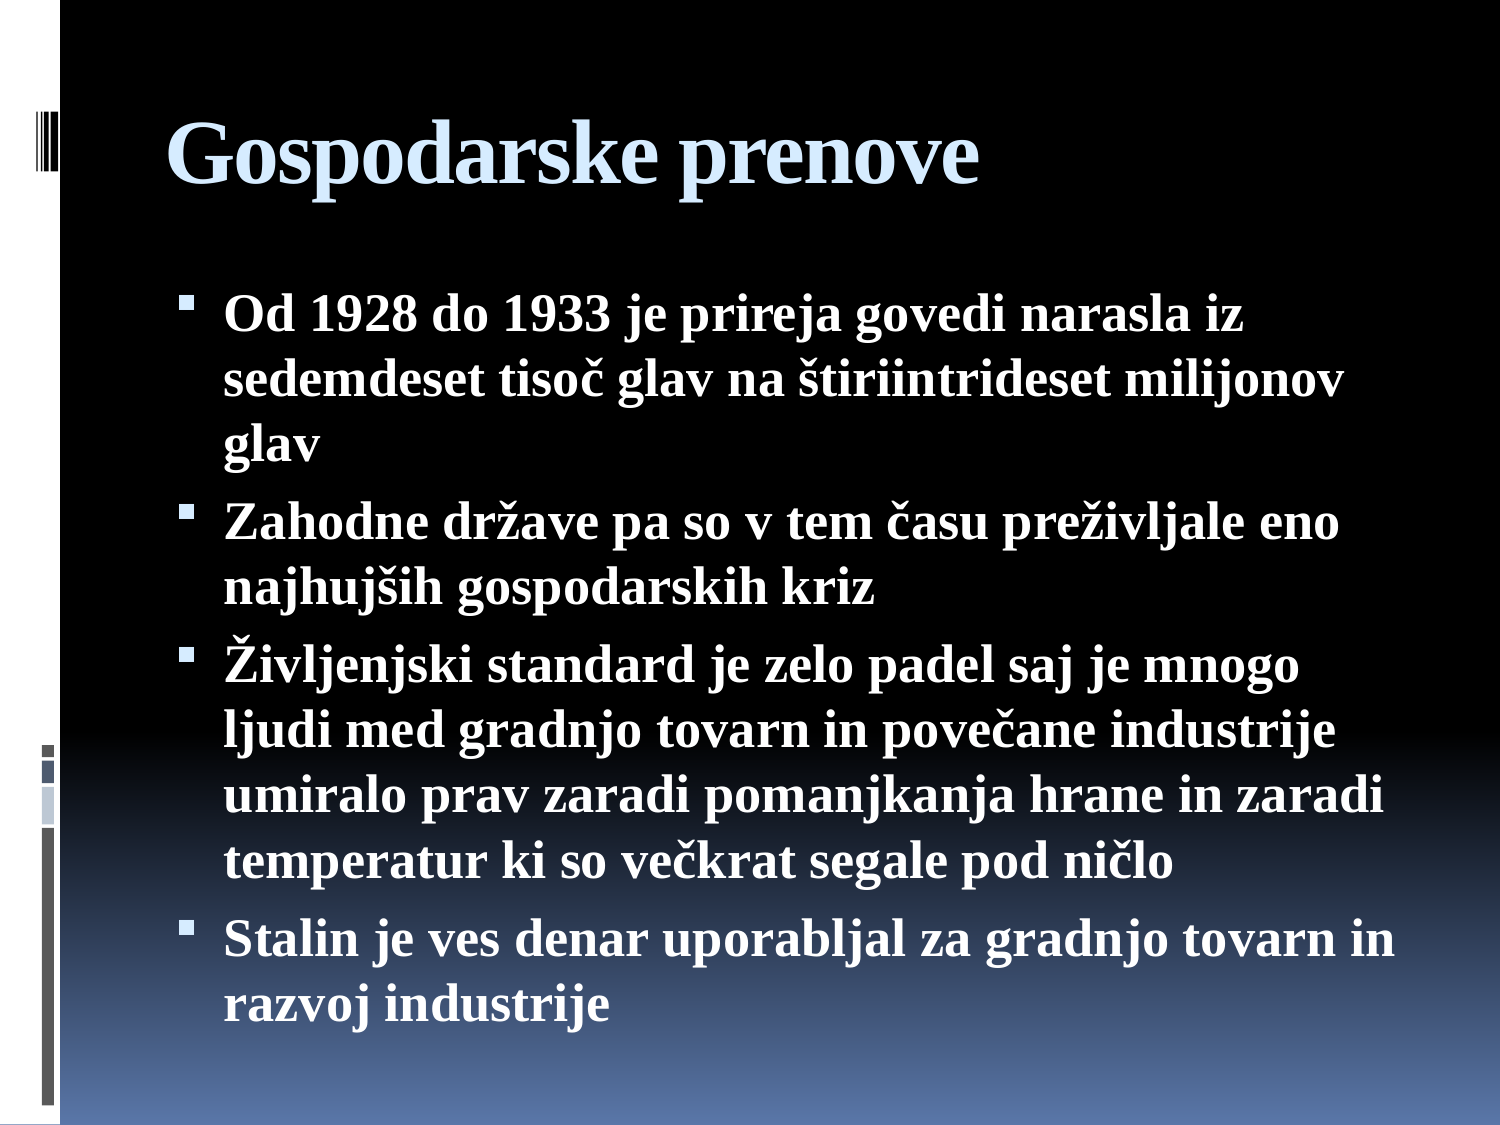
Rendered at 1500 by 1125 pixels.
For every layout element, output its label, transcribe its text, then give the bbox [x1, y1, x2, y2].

list Od 1928 do 1933 je prireja govedi narasla iz sedemdeset tisoč glav na štiriintrideset milijonov glav Zahodne države pa so v tem času preživljale eno najhujših gospodarskih kriz Življenjski standard je zelo padel saj je mnogo ljudi med gradnjo tovarn in povečane industrije umiralo prav zaradi pomanjkanja hrane in zaradi temperatur ki so večkrat segale pod ničlo Stalin je ves denar uporabljal za gradnjo tovarn in razvoj industrije [150, 269, 1425, 1043]
title Gospodarske prenove [150, 84, 1425, 235]
